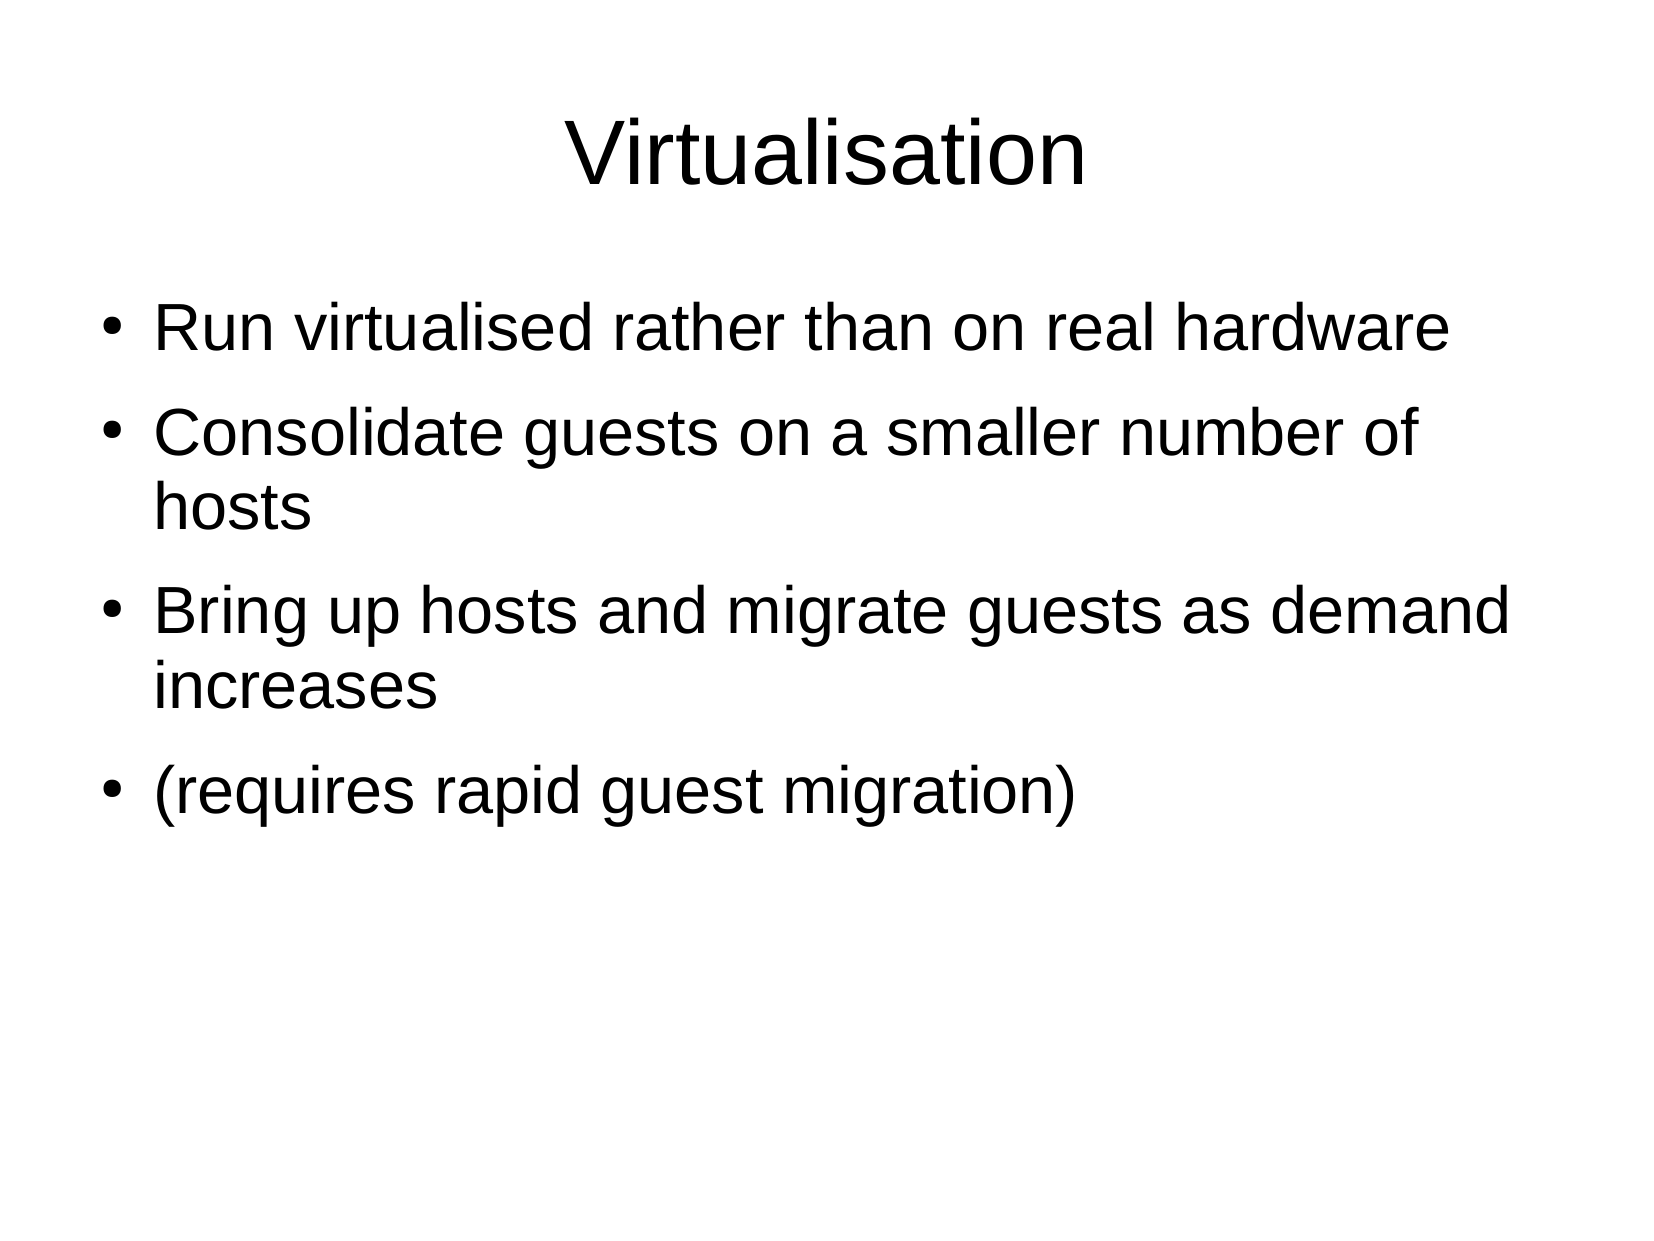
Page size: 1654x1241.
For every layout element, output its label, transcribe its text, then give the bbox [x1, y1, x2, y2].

list Run virtualised rather than on real hardware Consolidate guests on a smaller number of hosts Bring up hosts and migrate guests as demand increases (requires rapid guest migration) [82, 290, 1571, 1109]
title Virtualisation [82, 49, 1571, 257]
